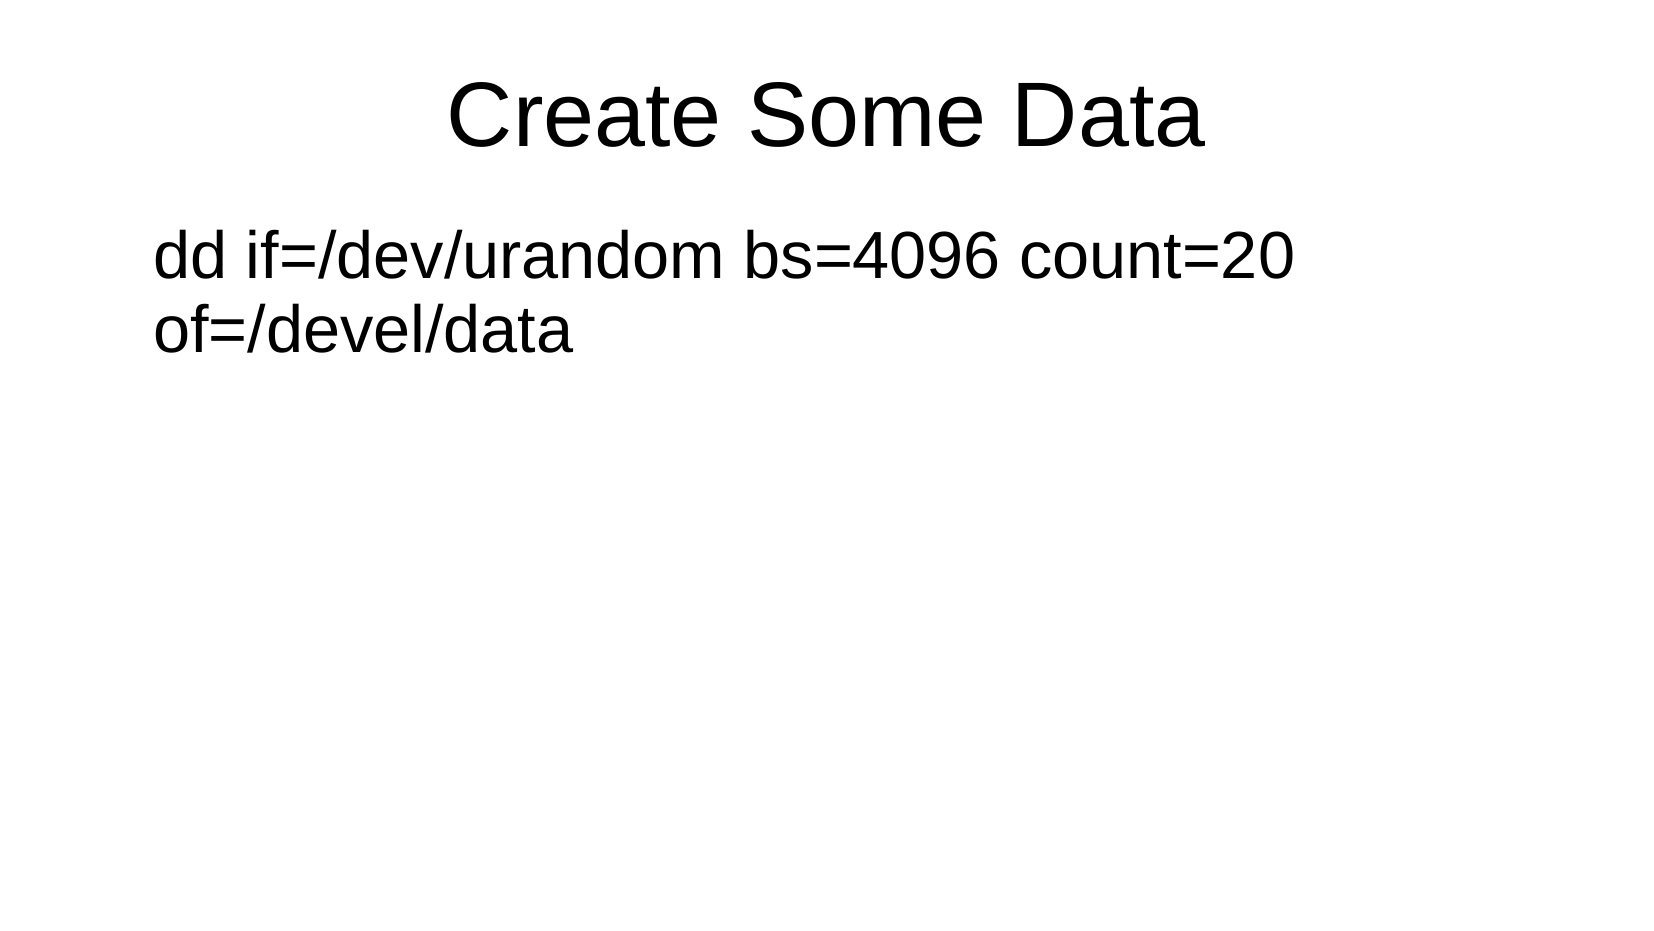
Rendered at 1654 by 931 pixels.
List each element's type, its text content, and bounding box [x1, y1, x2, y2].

list dd if=/dev/urandom bs=4096 count=20 of=/devel/data [82, 217, 1571, 758]
title Create Some Data [82, 37, 1571, 193]
